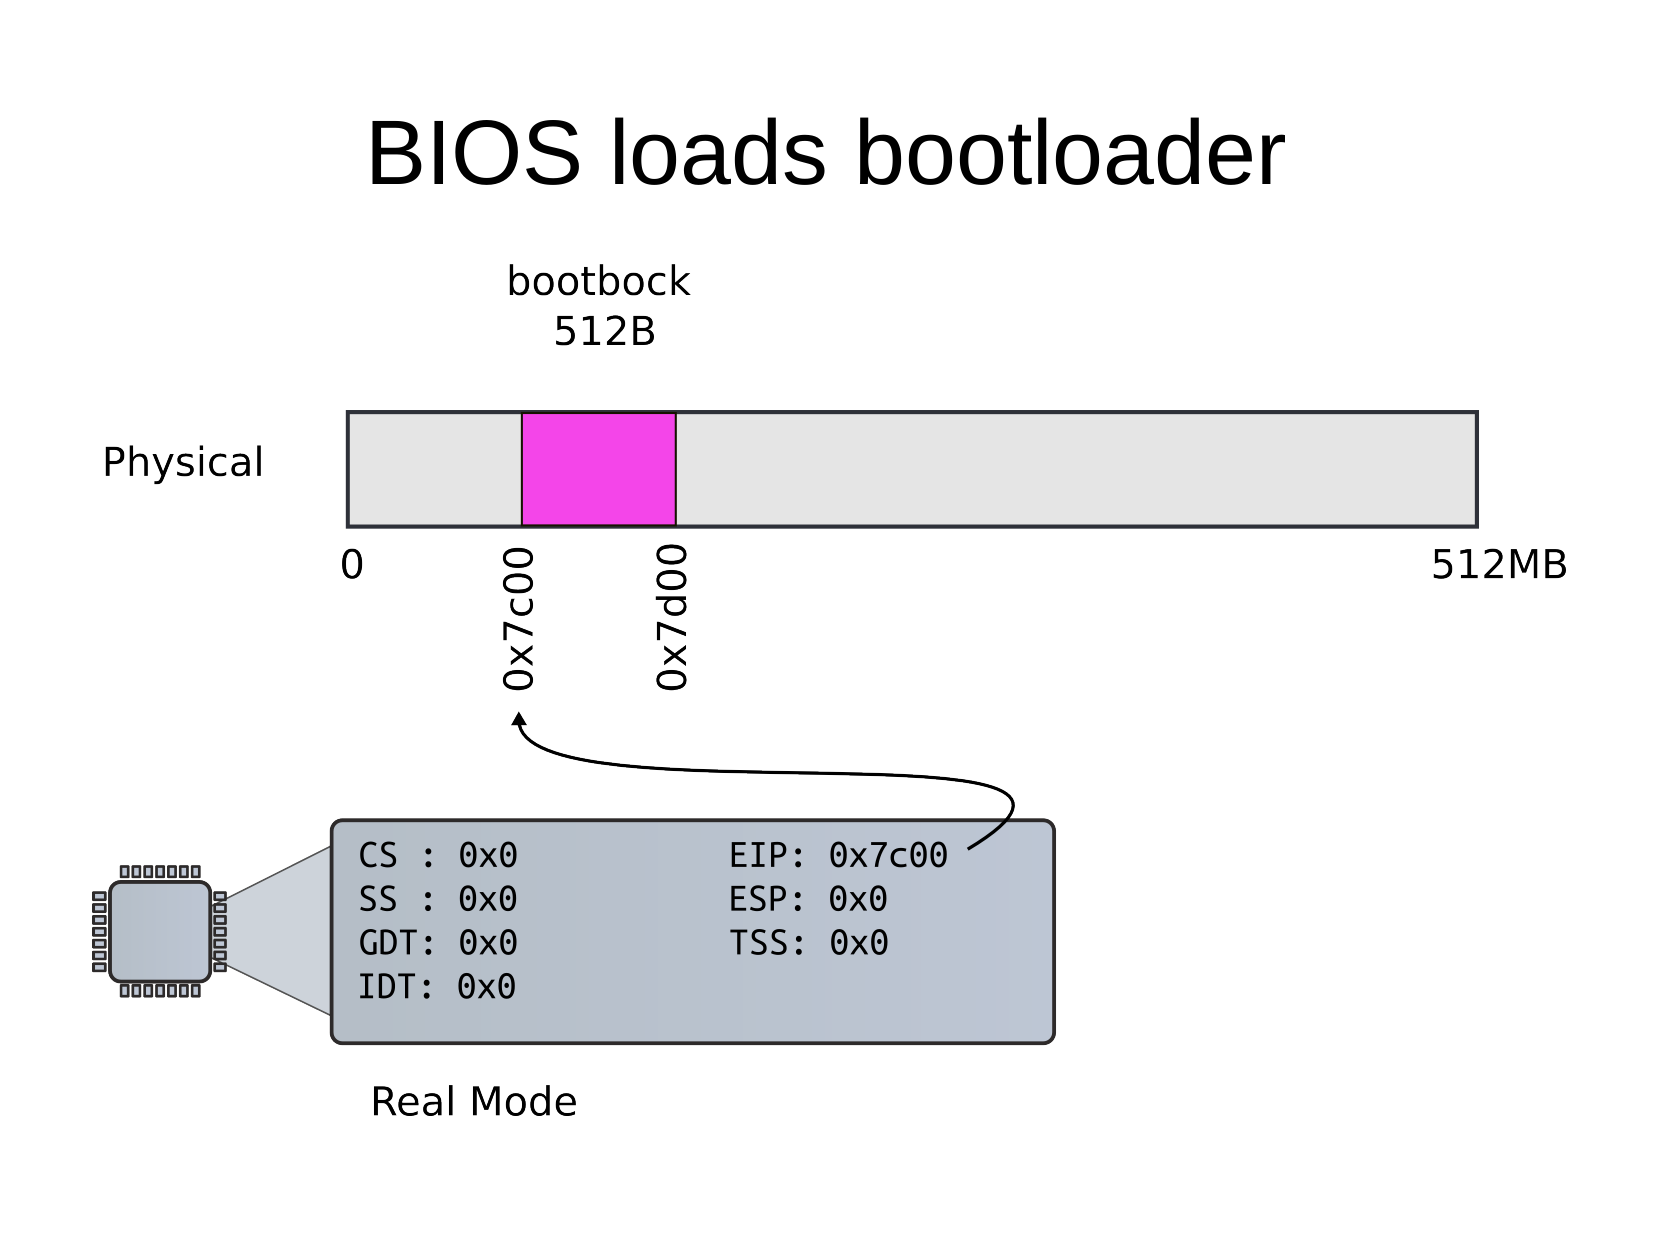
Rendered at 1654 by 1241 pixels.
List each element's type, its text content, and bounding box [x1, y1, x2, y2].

title BIOS loads bootloader [82, 49, 1571, 257]
picture [92, 264, 1566, 1116]
